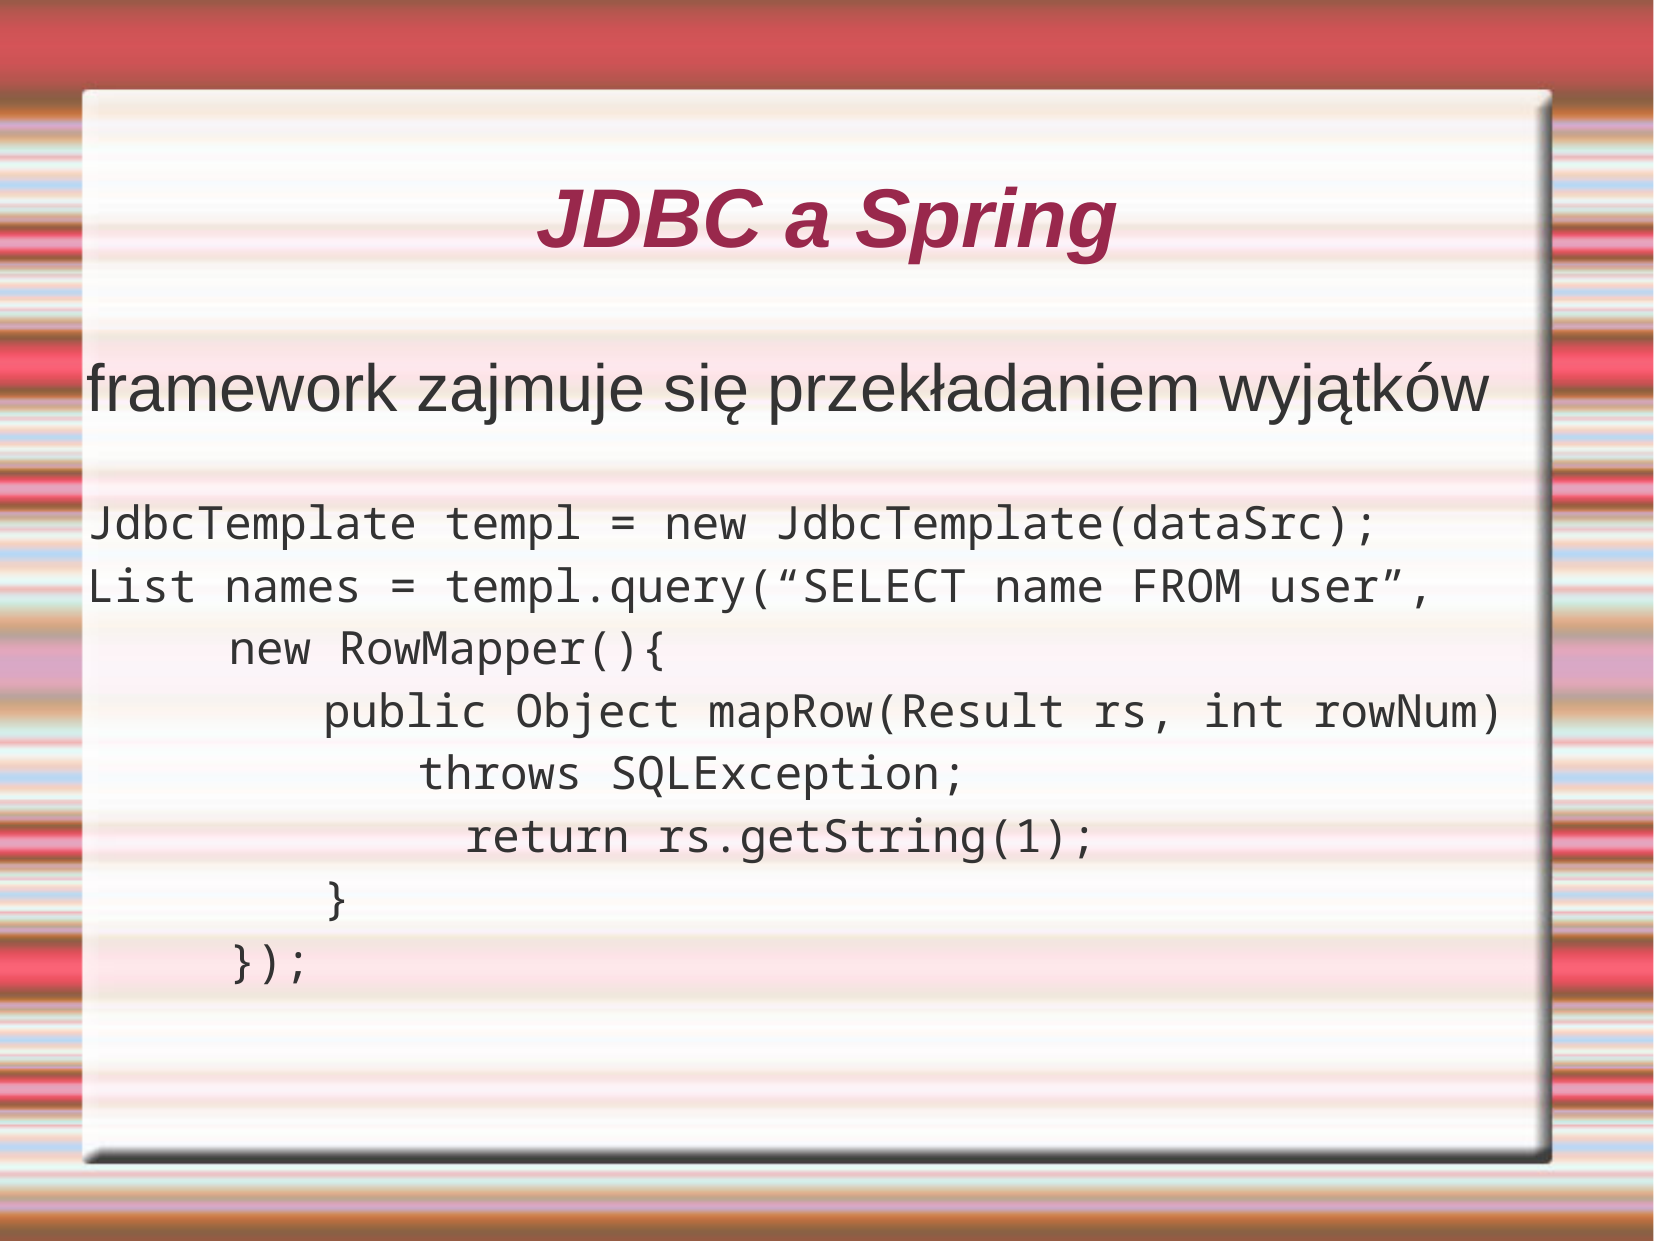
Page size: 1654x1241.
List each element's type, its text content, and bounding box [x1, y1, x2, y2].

list framework zajmuje się przekładaniem wyjątków JdbcTemplate templ = new JdbcTemplate(dataSrc); List names = templ.query(“SELECT name FROM user”, new RowMapper(){ public Object mapRow(Result rs, int rowNum) throws SQLException; return rs.getString(1); } }); [75, 350, 1516, 1133]
picture [0, 0, 1654, 1241]
title JDBC a Spring [121, 114, 1534, 322]
